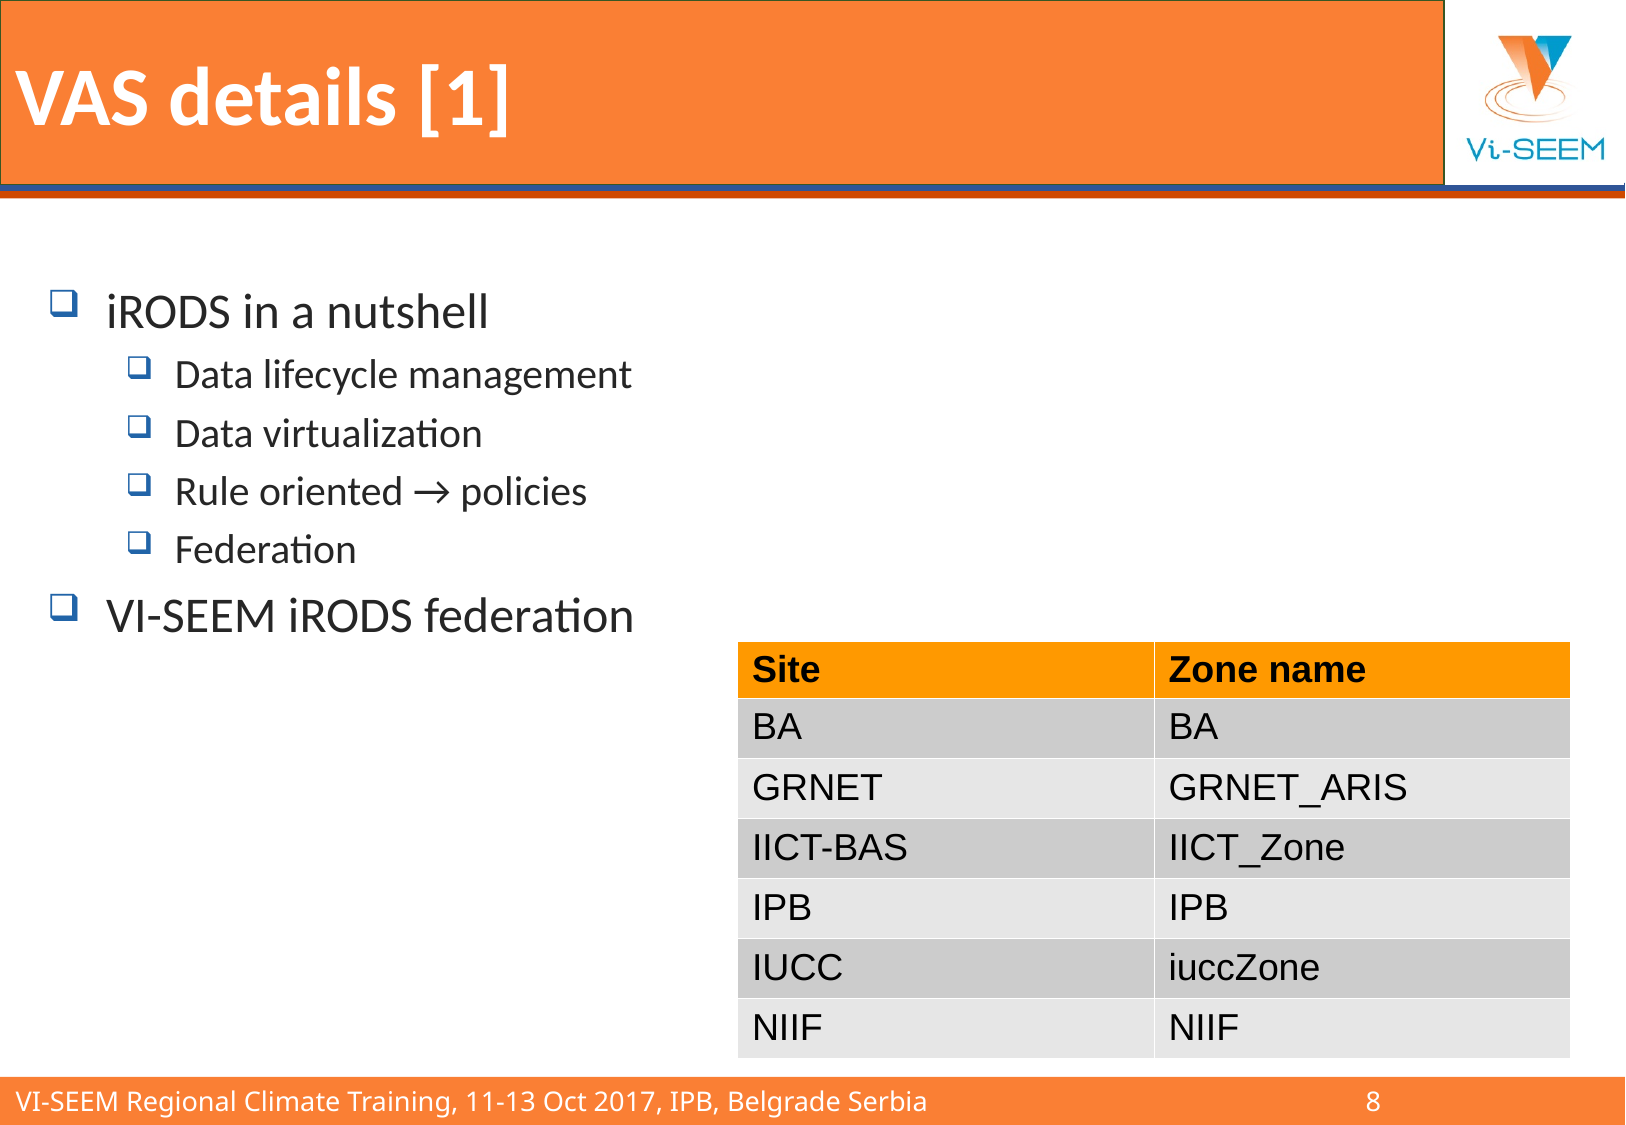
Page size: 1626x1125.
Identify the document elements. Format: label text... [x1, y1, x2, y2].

table_header Zone name [1155, 642, 1570, 698]
picture [1445, 0, 1624, 185]
table_cell BA [1155, 699, 1570, 758]
table_cell IUCC [738, 939, 1154, 998]
table_cell IPB [1155, 879, 1570, 938]
table_cell GRNET_ARIS [1155, 759, 1570, 818]
table_cell IICT-BAS [738, 819, 1154, 878]
table_cell BA [738, 699, 1154, 758]
footer VI-SEEM Regional Climate Training, 11-13 Oct 2017, IPB, Belgrade Serbia <number> [0, 1076, 1625, 1125]
table_cell NIIF [738, 999, 1154, 1058]
title VAS details [1] [0, 0, 1445, 185]
table_cell GRNET [738, 759, 1154, 818]
table_cell NIIF [1155, 999, 1570, 1058]
table_header Site [738, 642, 1154, 698]
table_cell IICT_Zone [1155, 819, 1570, 878]
table_cell IPB [738, 879, 1154, 938]
table_cell iuccZone [1155, 939, 1570, 998]
list iRODS in a nutshell Data lifecycle management Data virtualization Rule oriented → policies Federation VI-SEEM iRODS federation [31, 271, 1593, 1076]
